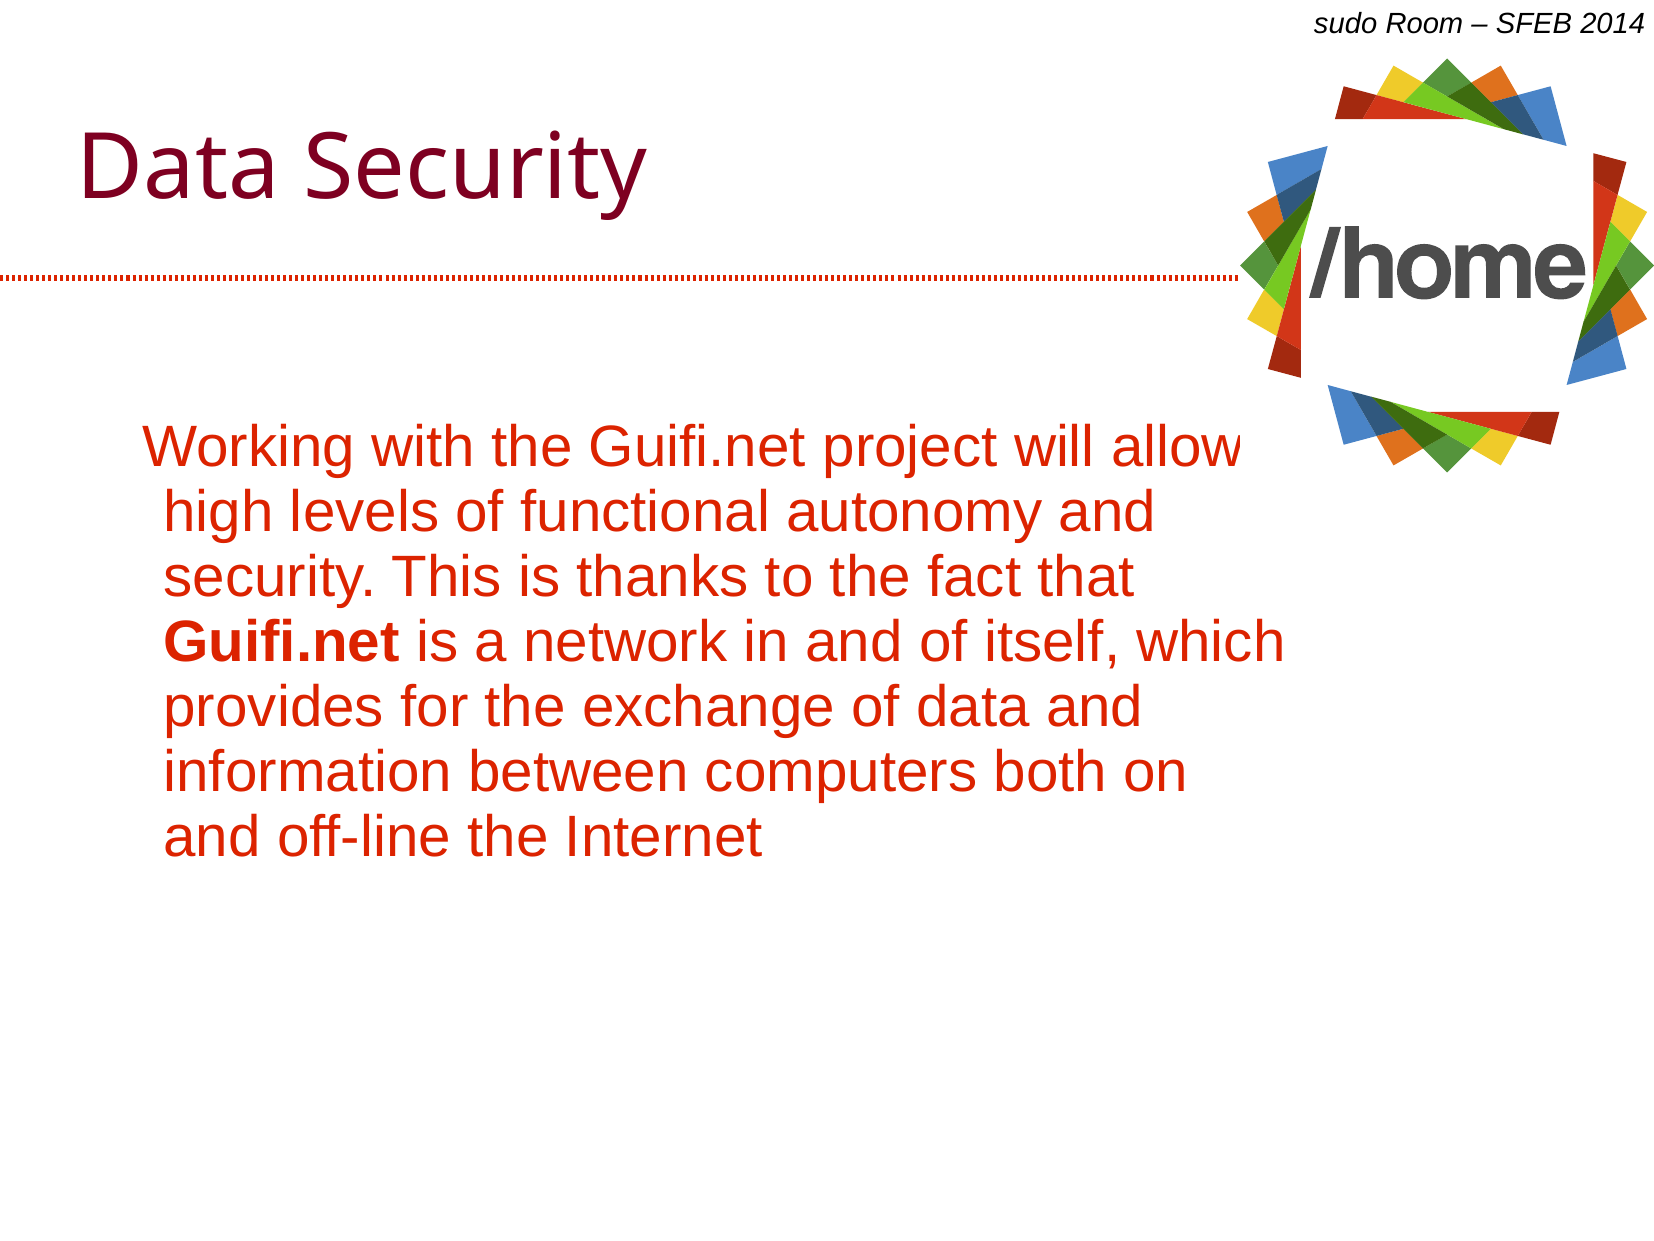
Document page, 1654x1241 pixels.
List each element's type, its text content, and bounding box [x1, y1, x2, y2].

picture [1240, 58, 1654, 473]
list Working with the Guifi.net project will allow high levels of functional autonomy and security. This is thanks to the fact that Guifi.net is a network in and of itself, which provides for the exchange of data and information between computers both on and off-line the Internet [88, 413, 1300, 1152]
title Data Security [76, 66, 1093, 259]
text_box sudo Room – SFEB 2014 [1299, 0, 1654, 48]
